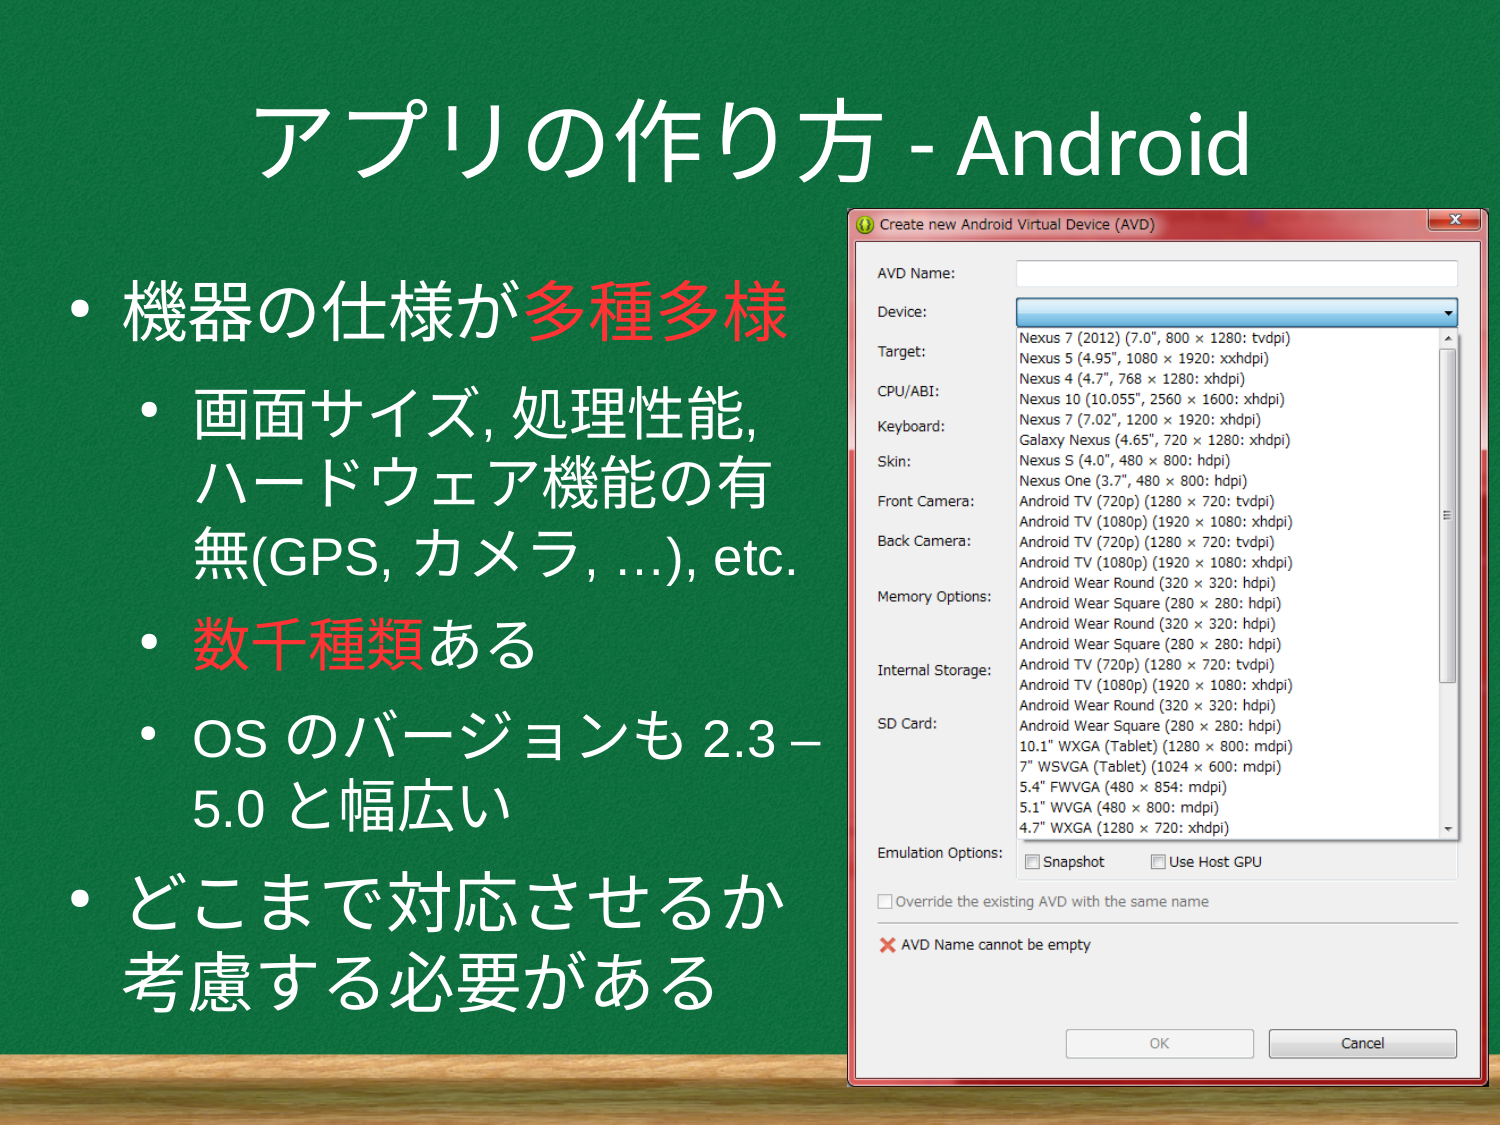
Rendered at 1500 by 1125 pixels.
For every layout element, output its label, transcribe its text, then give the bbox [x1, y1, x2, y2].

picture [0, 0, 1500, 1125]
title アプリの作り方 - Android [75, 45, 1425, 233]
list 機器の仕様が多種多様 画面サイズ, 処理性能, ハードウェア機能の有無(GPS, カメラ, …), etc. 数千種類ある OS のバージョンも 2.3 – 5.0 と幅広い どこまで対応させるか考慮する必要がある [35, 262, 839, 1005]
